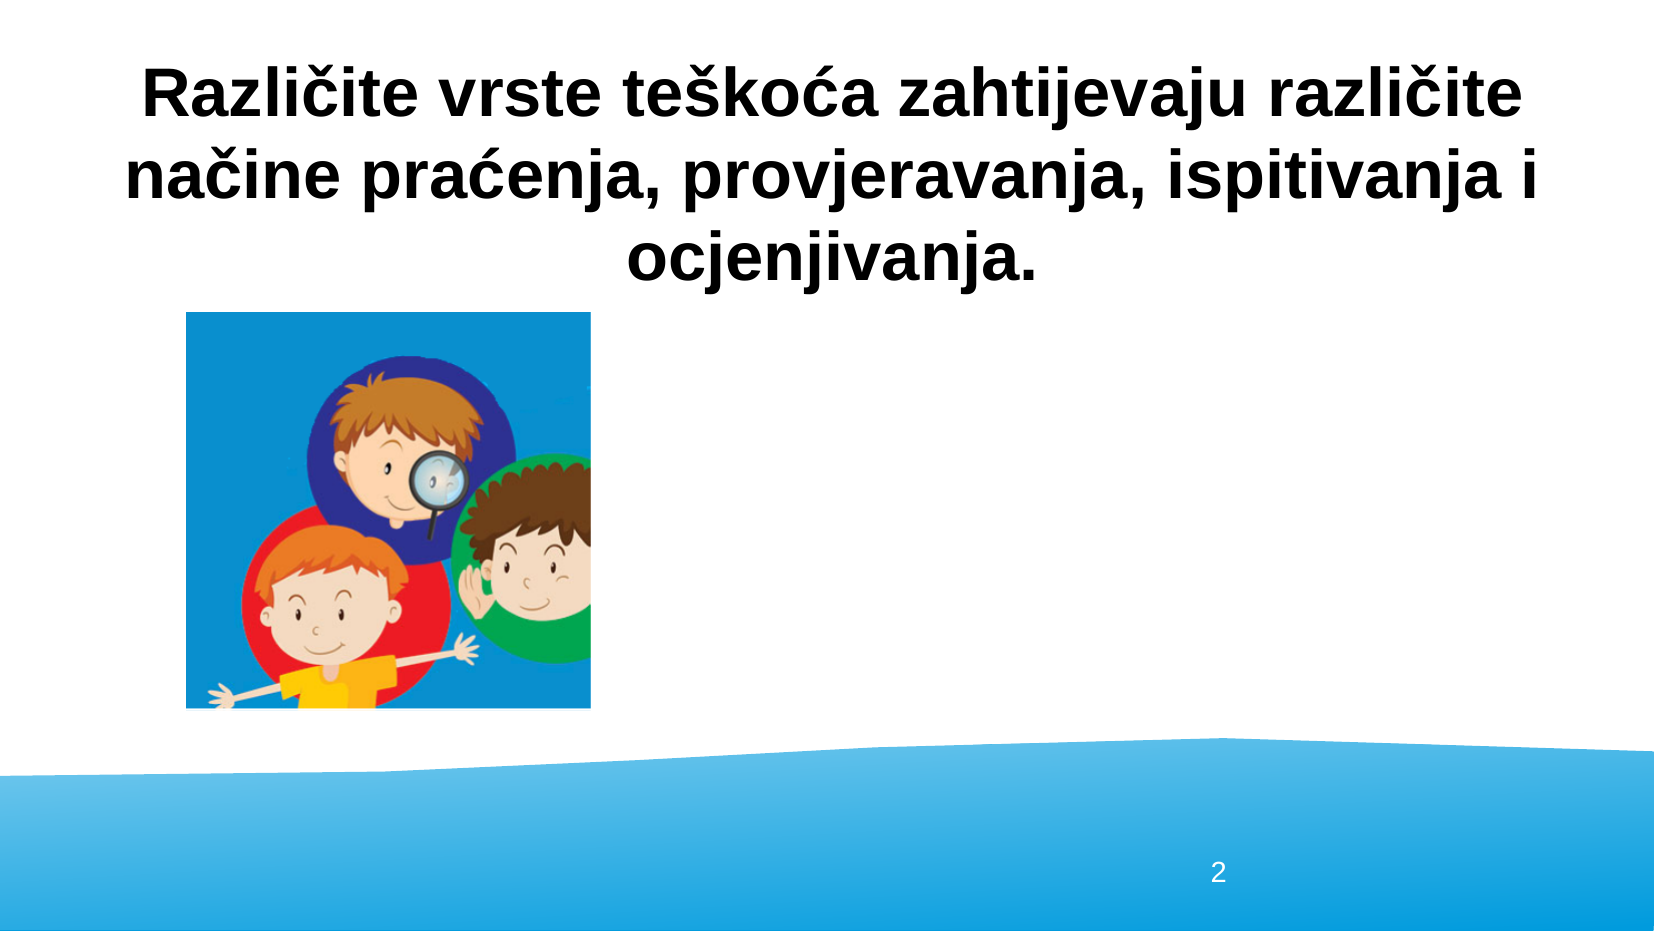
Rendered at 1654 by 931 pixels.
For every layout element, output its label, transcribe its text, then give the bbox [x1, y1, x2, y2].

picture [186, 312, 592, 711]
title Različite vrste teškoća zahtijevaju različite načine praćenja, provjeravanja, ispitivanja i ocjenjivanja. [94, 47, 1571, 291]
